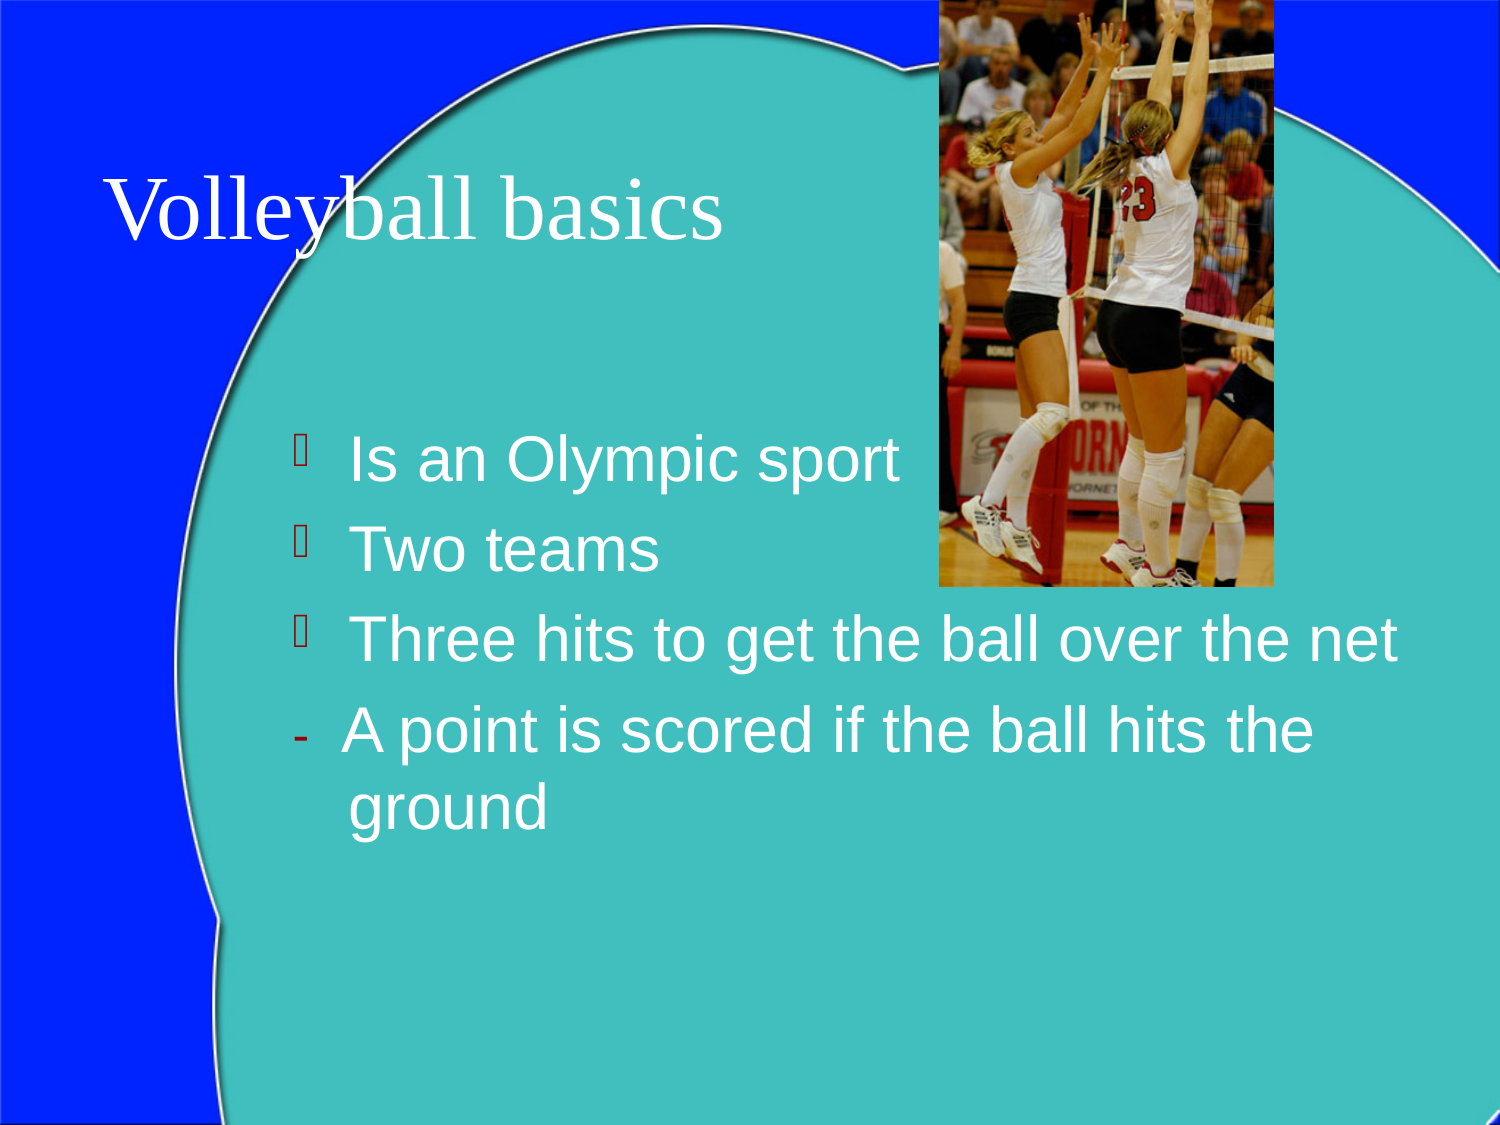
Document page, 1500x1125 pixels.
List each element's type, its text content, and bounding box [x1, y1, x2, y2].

list Is an Olympic sport Two teams Three hits to get the ball over the net - A point is scored if the ball hits the ground [277, 408, 1459, 1045]
picture [0, 0, 1500, 1125]
title Volleyball basics [87, 77, 1425, 266]
